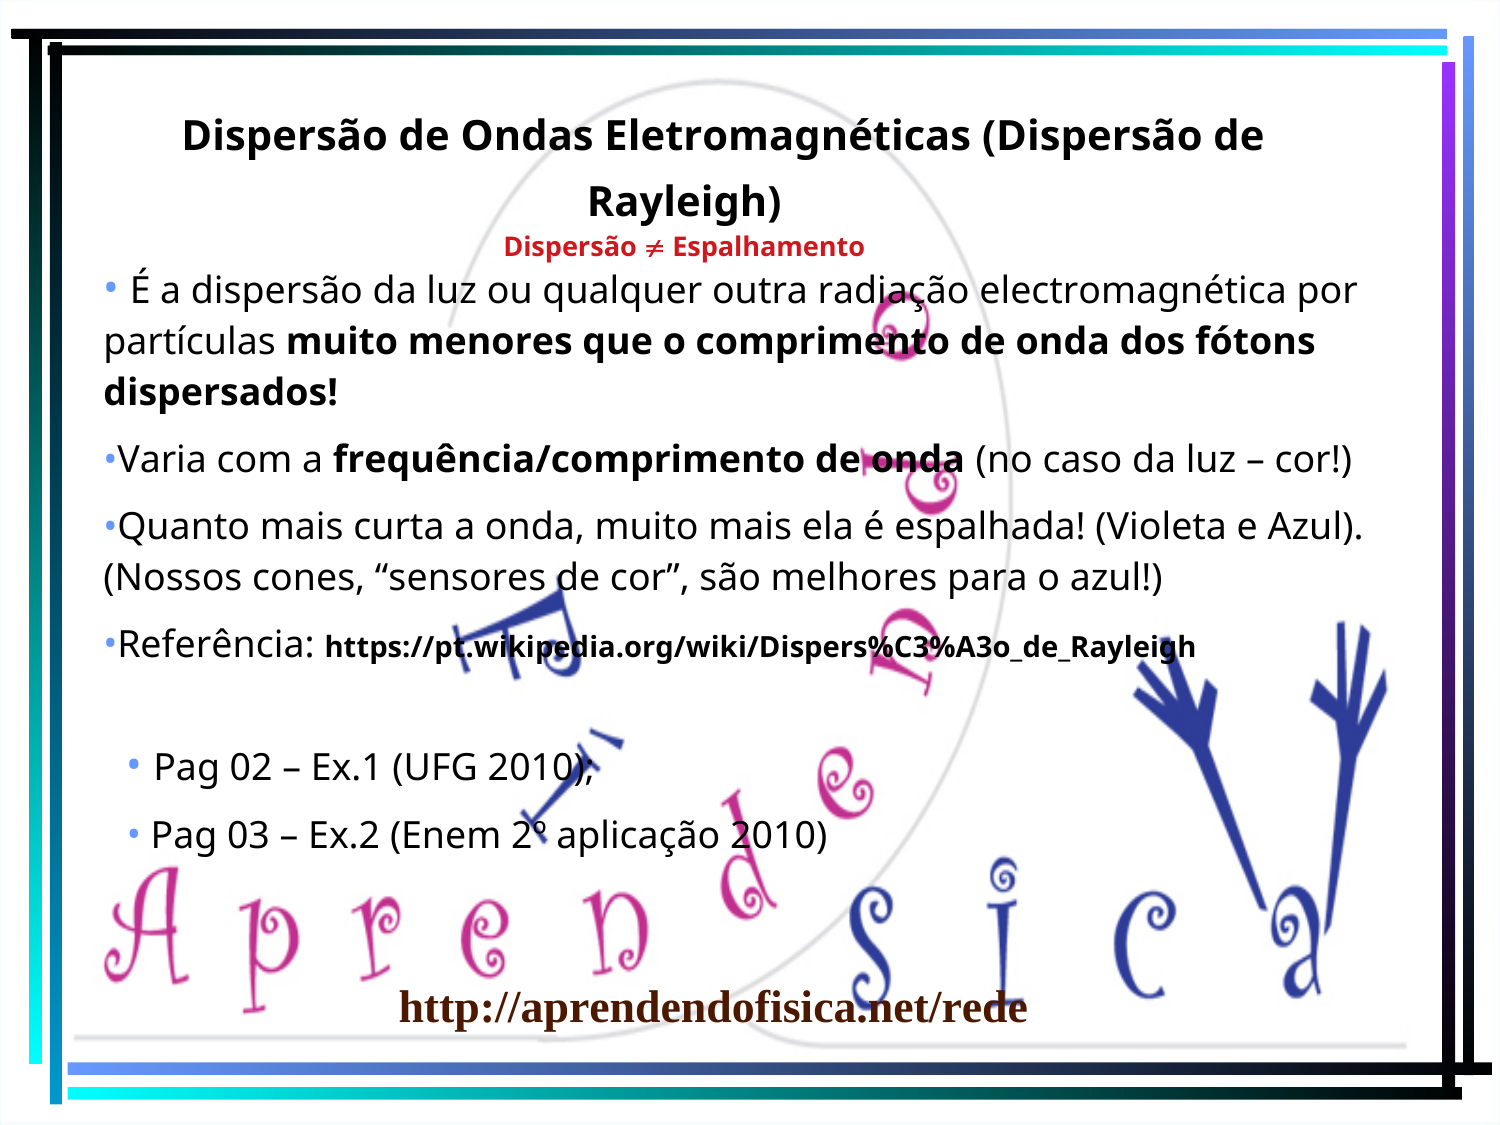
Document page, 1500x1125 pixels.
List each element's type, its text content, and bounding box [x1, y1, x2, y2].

title Dispersão de Ondas Eletromagnéticas (Dispersão de Rayleigh) Dispersão ≠ Espalhamento [88, 62, 1375, 244]
text_box http://aprendendofisica.net/rede [383, 974, 1044, 1041]
list É a dispersão da luz ou qualquer outra radiação electromagnética por partículas muito menores que o comprimento de onda dos fótons dispersados! Varia com a frequência/comprimento de onda (no caso da luz – cor!) Quanto mais curta a onda, muito mais ela é espalhada! (Violeta e Azul). (Nossos cones, “sensores de cor”, são melhores para o azul!) Referência: https://pt.wikipedia.org/wiki/Dispers%C3%A3o_de_Rayleigh [88, 250, 1418, 666]
list Pag 02 – Ex.1 (UFG 2010); Pag 03 – Ex.2 (Enem 2º aplicação 2010) [112, 727, 1388, 916]
picture [0, 0, 1500, 1125]
